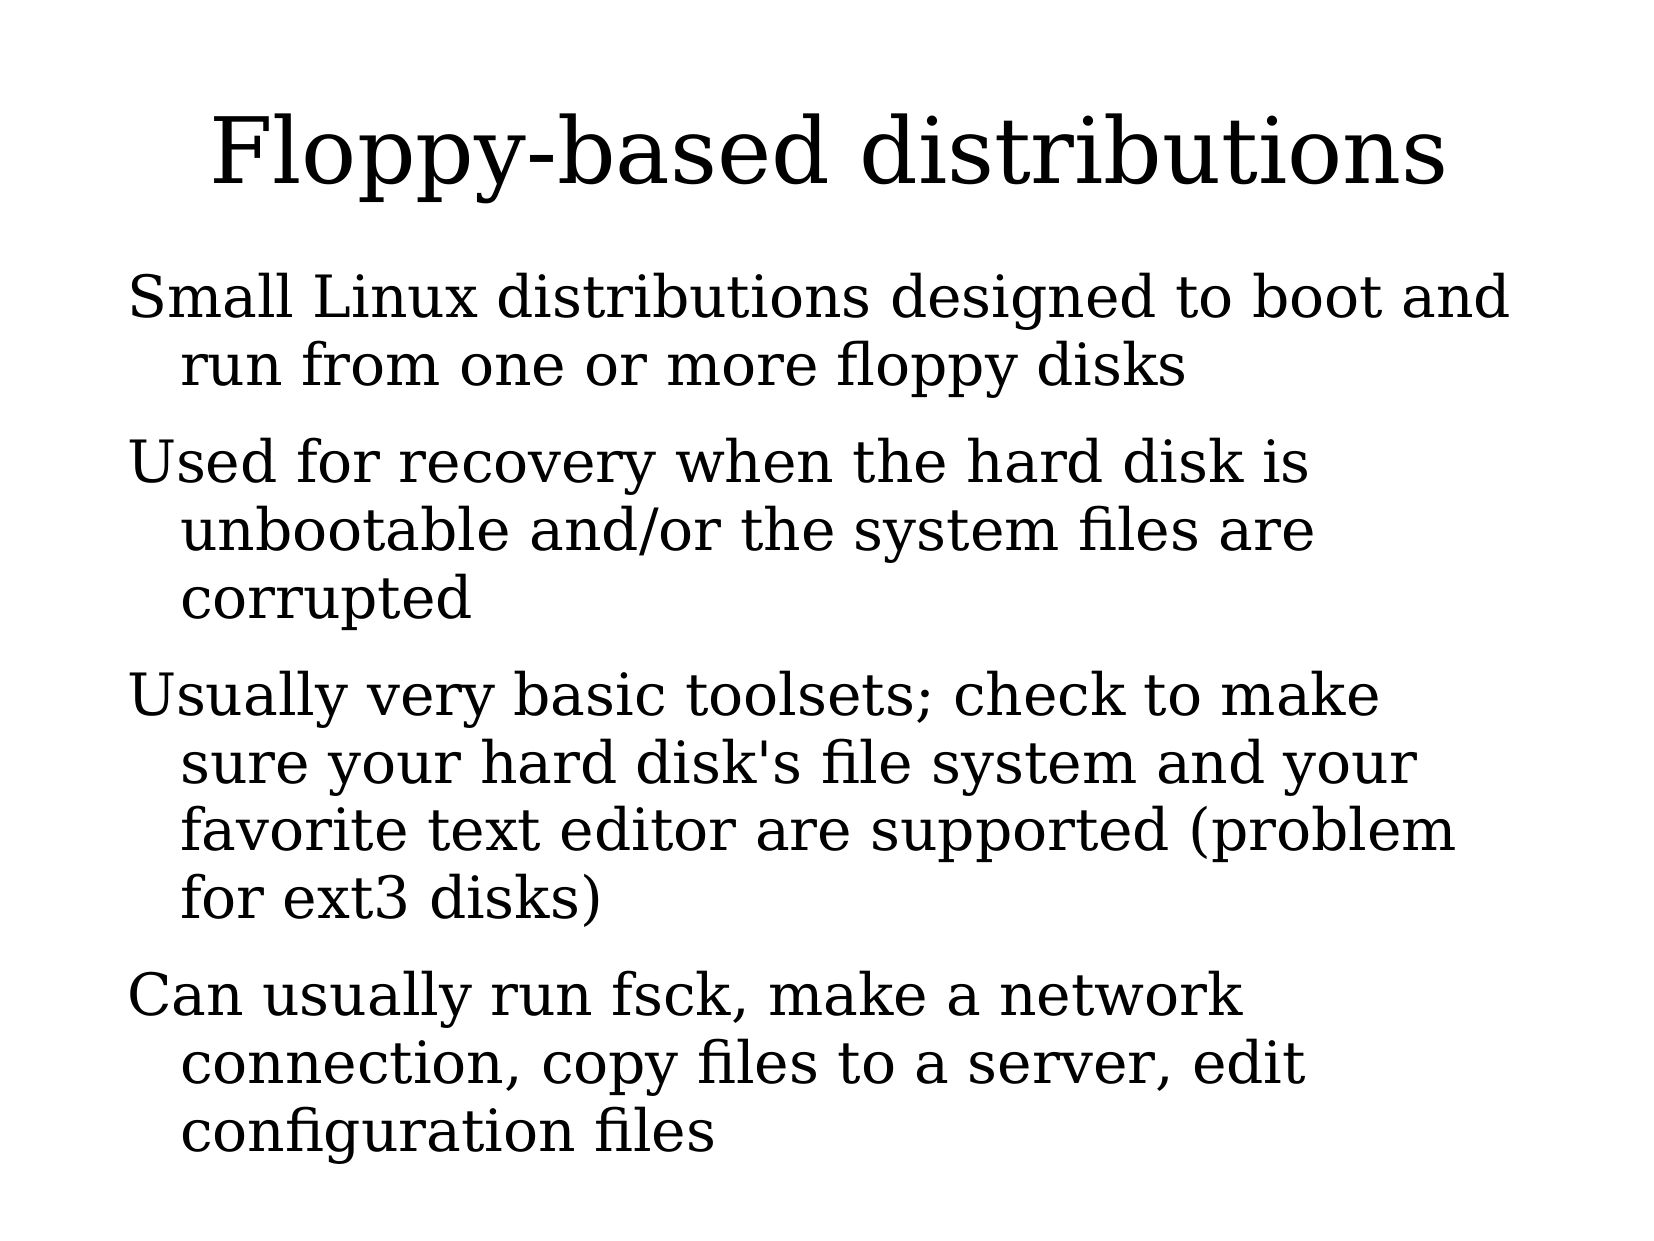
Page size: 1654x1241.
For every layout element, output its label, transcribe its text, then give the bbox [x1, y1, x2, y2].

title Floppy-based distributions [123, 48, 1536, 256]
list Small Linux distributions designed to boot and run from one or more floppy disks Used for recovery when the hard disk is unbootable and/or the system files are corrupted Usually very basic toolsets; check to make sure your hard disk's file system and your favorite text editor are supported (problem for ext3 disks) Can usually run fsck, make a network connection, copy files to a server, edit configuration files [109, 263, 1522, 1177]
